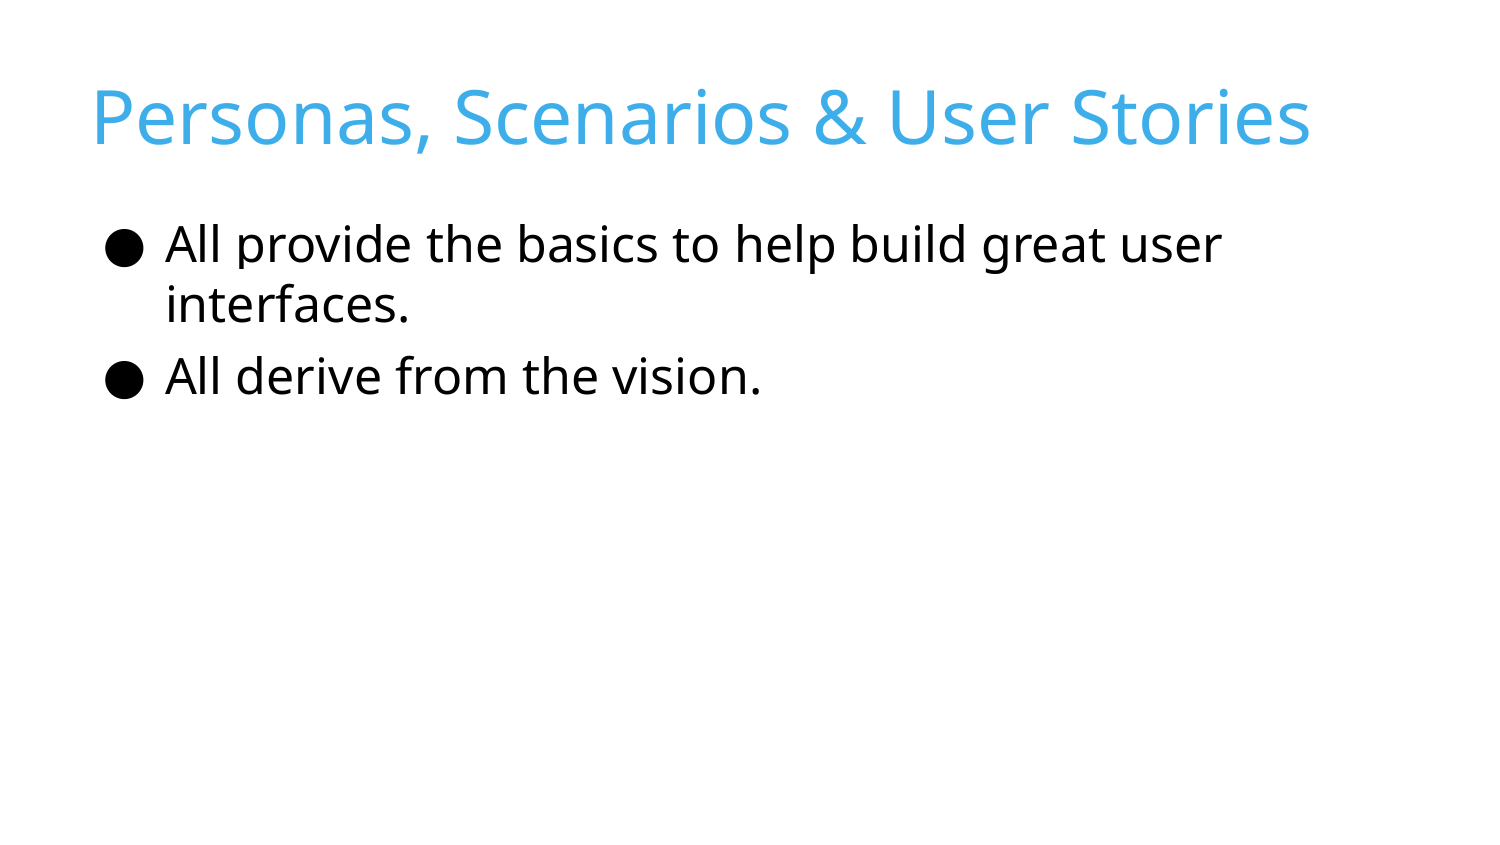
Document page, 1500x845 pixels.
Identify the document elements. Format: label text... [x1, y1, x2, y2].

title Personas, Scenarios & User Stories [75, 33, 1425, 175]
list All provide the basics to help build great user interfaces. All derive from the vision. [75, 197, 1434, 809]
